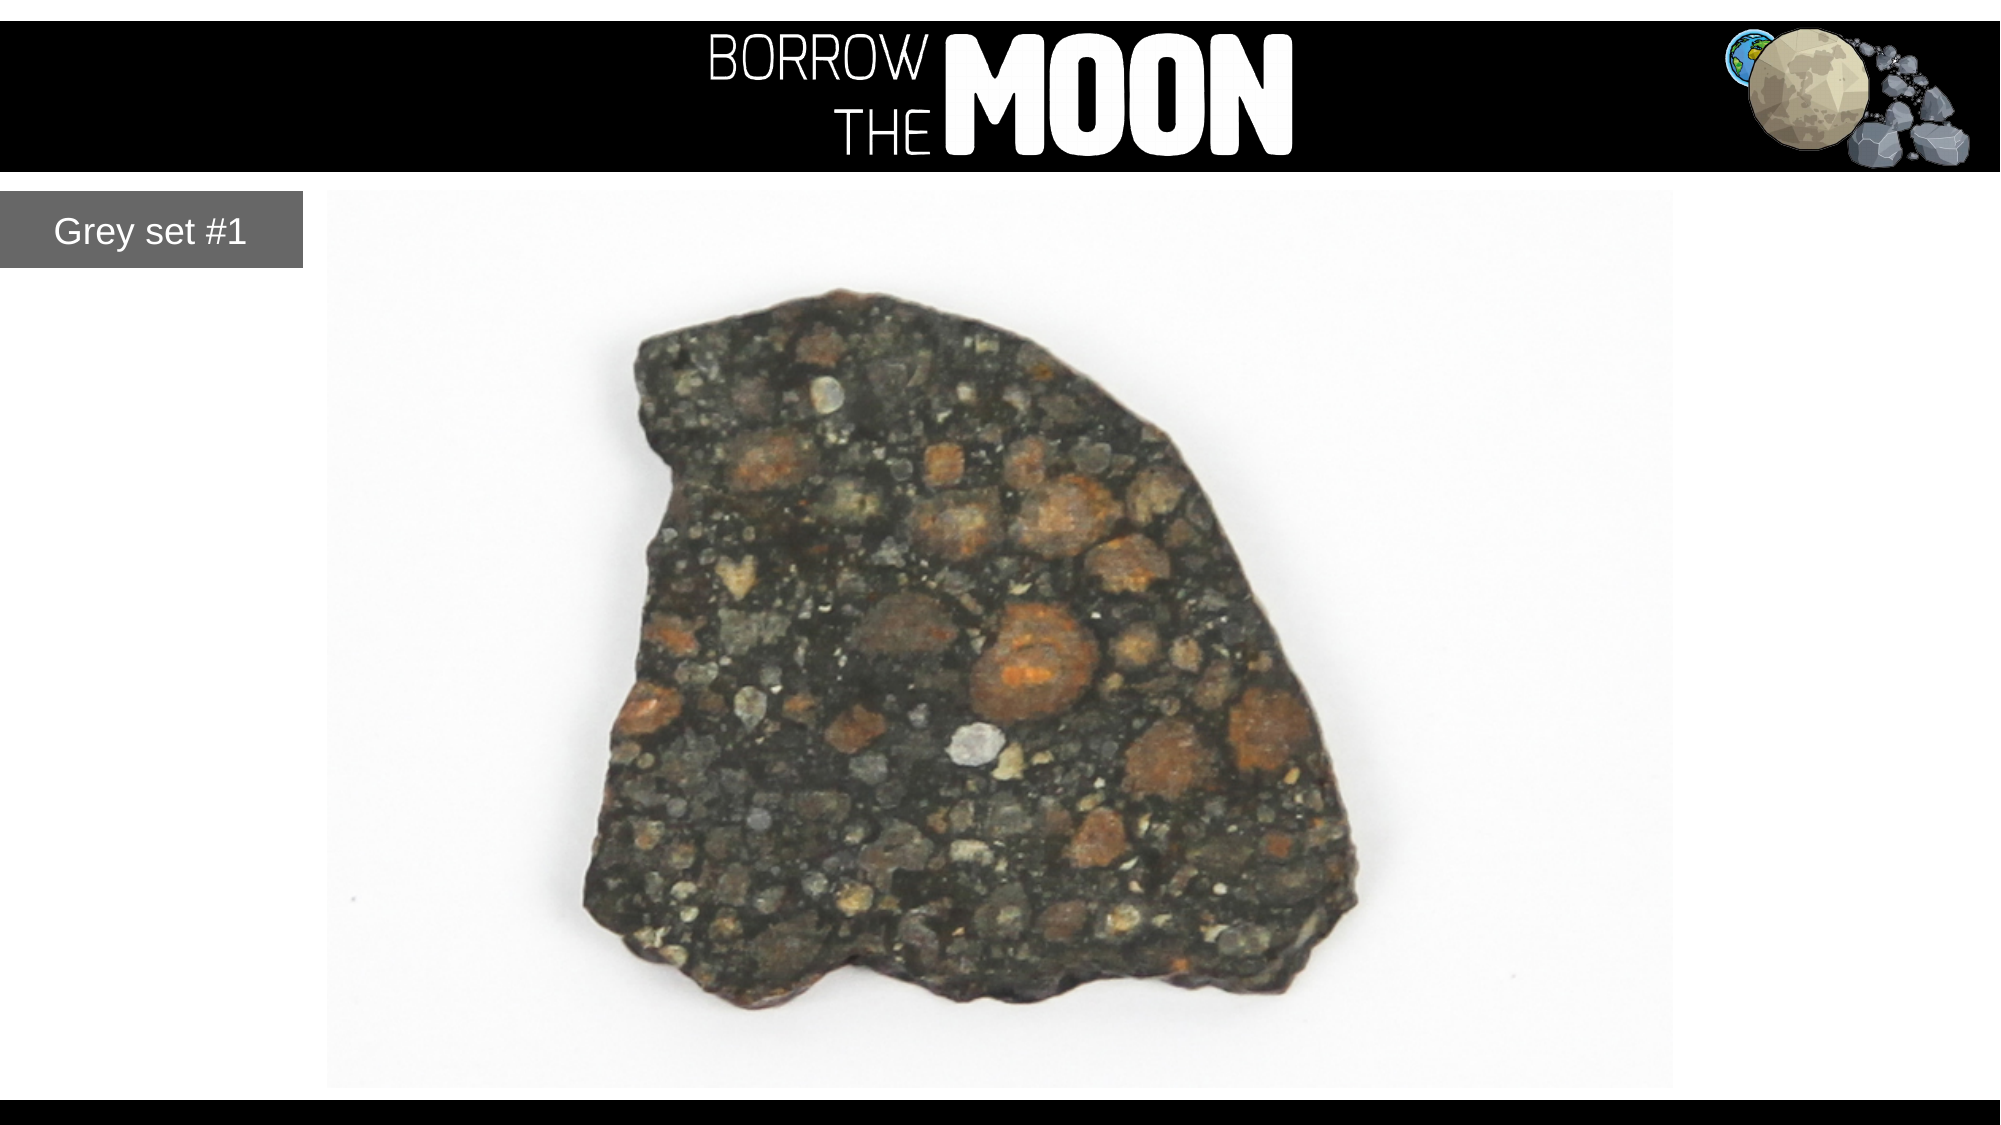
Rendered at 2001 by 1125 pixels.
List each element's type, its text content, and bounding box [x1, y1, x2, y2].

picture [327, 190, 1673, 1088]
text_box Grey set #1 [0, 191, 303, 268]
